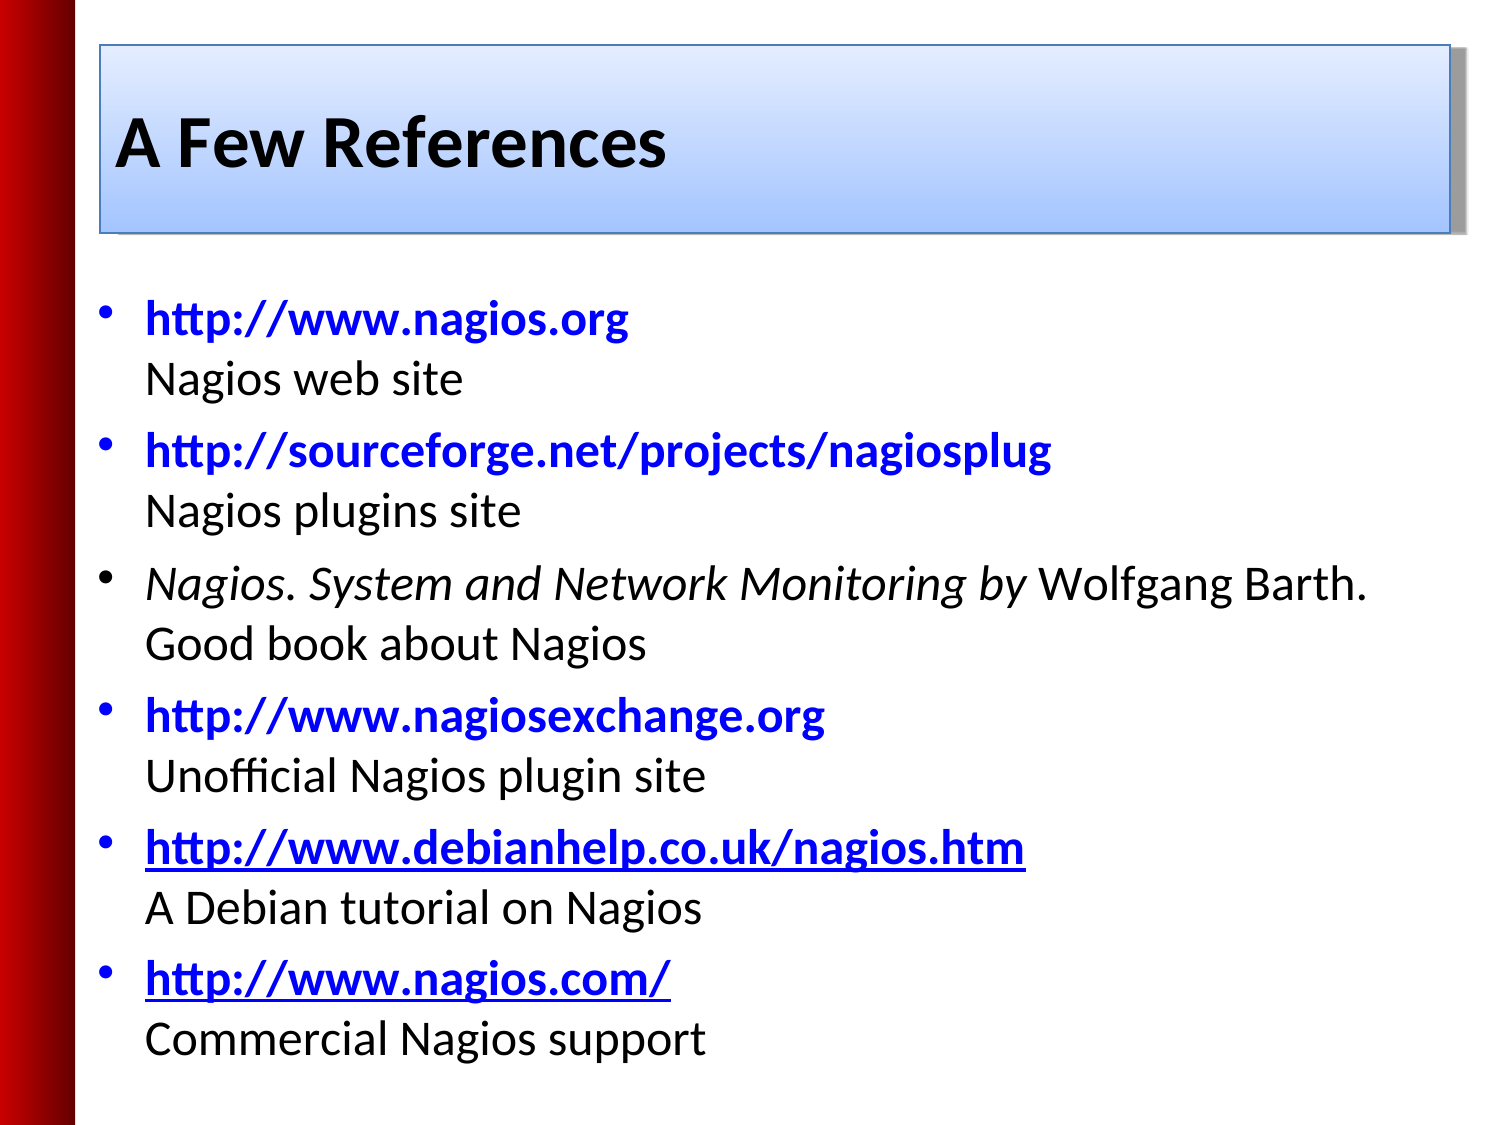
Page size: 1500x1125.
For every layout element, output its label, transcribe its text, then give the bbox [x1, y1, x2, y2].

text_box A Few References [100, 44, 1450, 233]
text_box http://www.nagios.org Nagios web site http://sourceforge.net/projects/nagiosplug Nagios plugins site Nagios. System and Network Monitoring by Wolfgang Barth. Good book about Nagios http://www.nagiosexchange.org Unofficial Nagios plugin site http://www.debianhelp.co.uk/nagios.htm A Debian tutorial on Nagios http://www.nagios.com/ Commercial Nagios support [67, 282, 1461, 1088]
